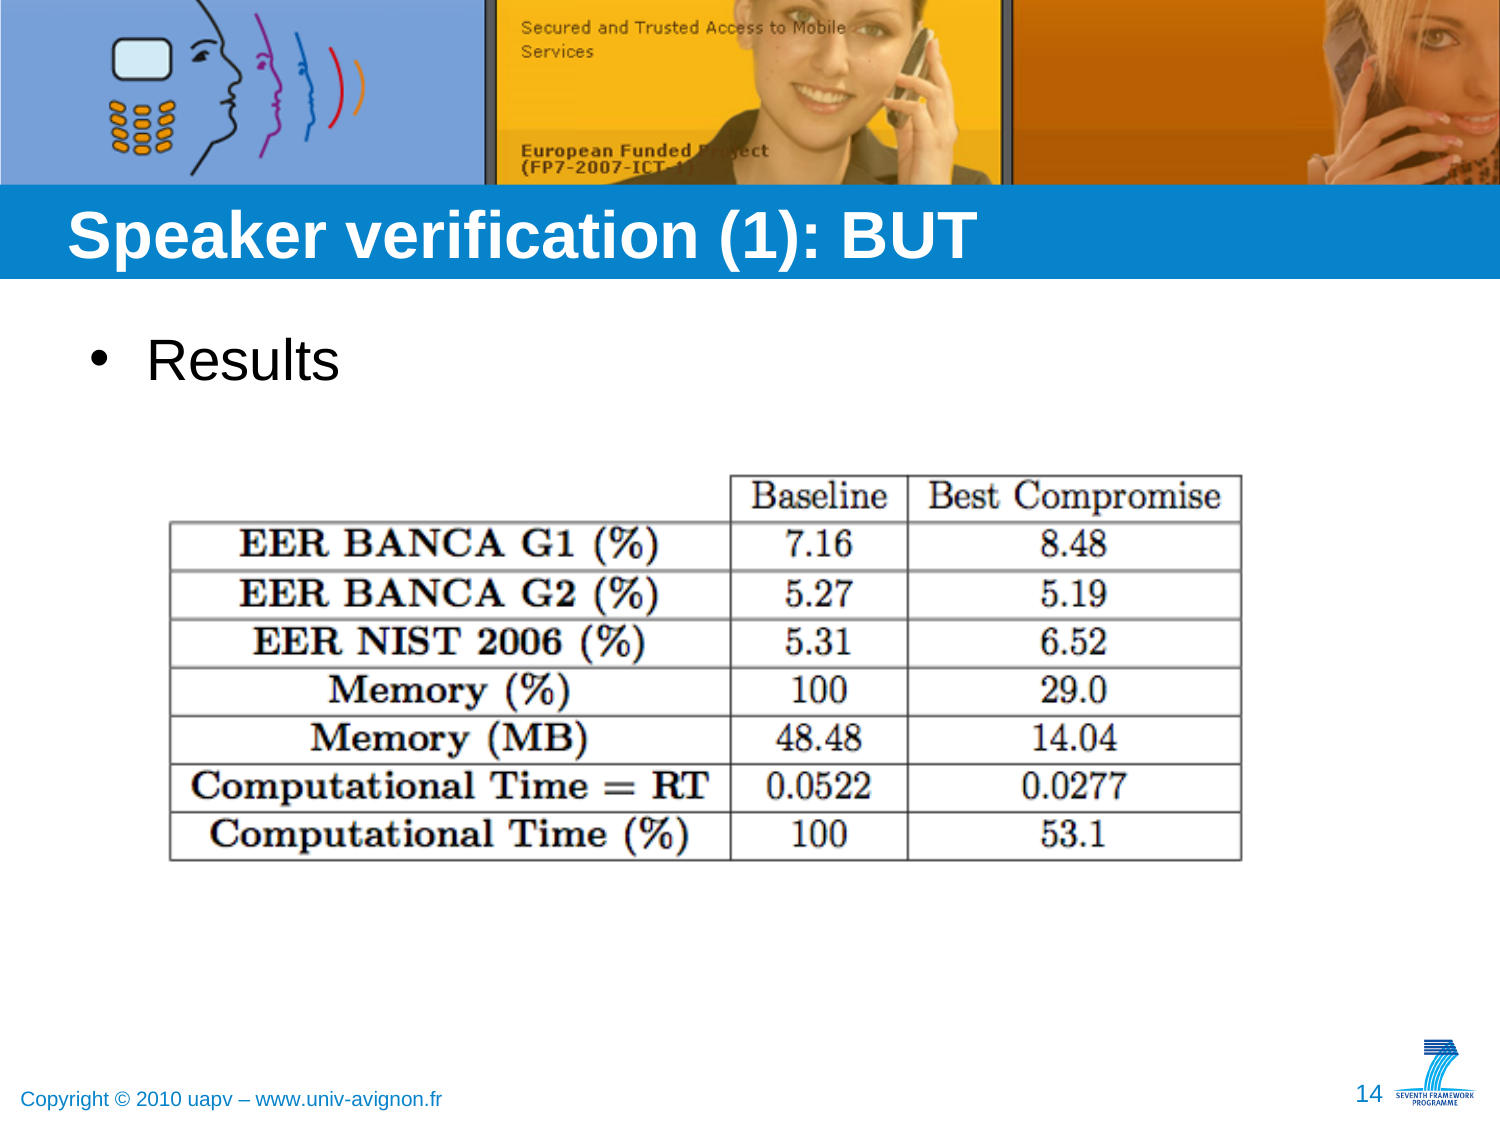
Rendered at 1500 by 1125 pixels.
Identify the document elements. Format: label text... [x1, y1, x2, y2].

list Results [75, 314, 1447, 1024]
picture [1387, 1034, 1483, 1114]
picture [155, 442, 1270, 889]
picture [0, 0, 1500, 184]
title Speaker verification (1): BUT [53, 183, 1437, 280]
